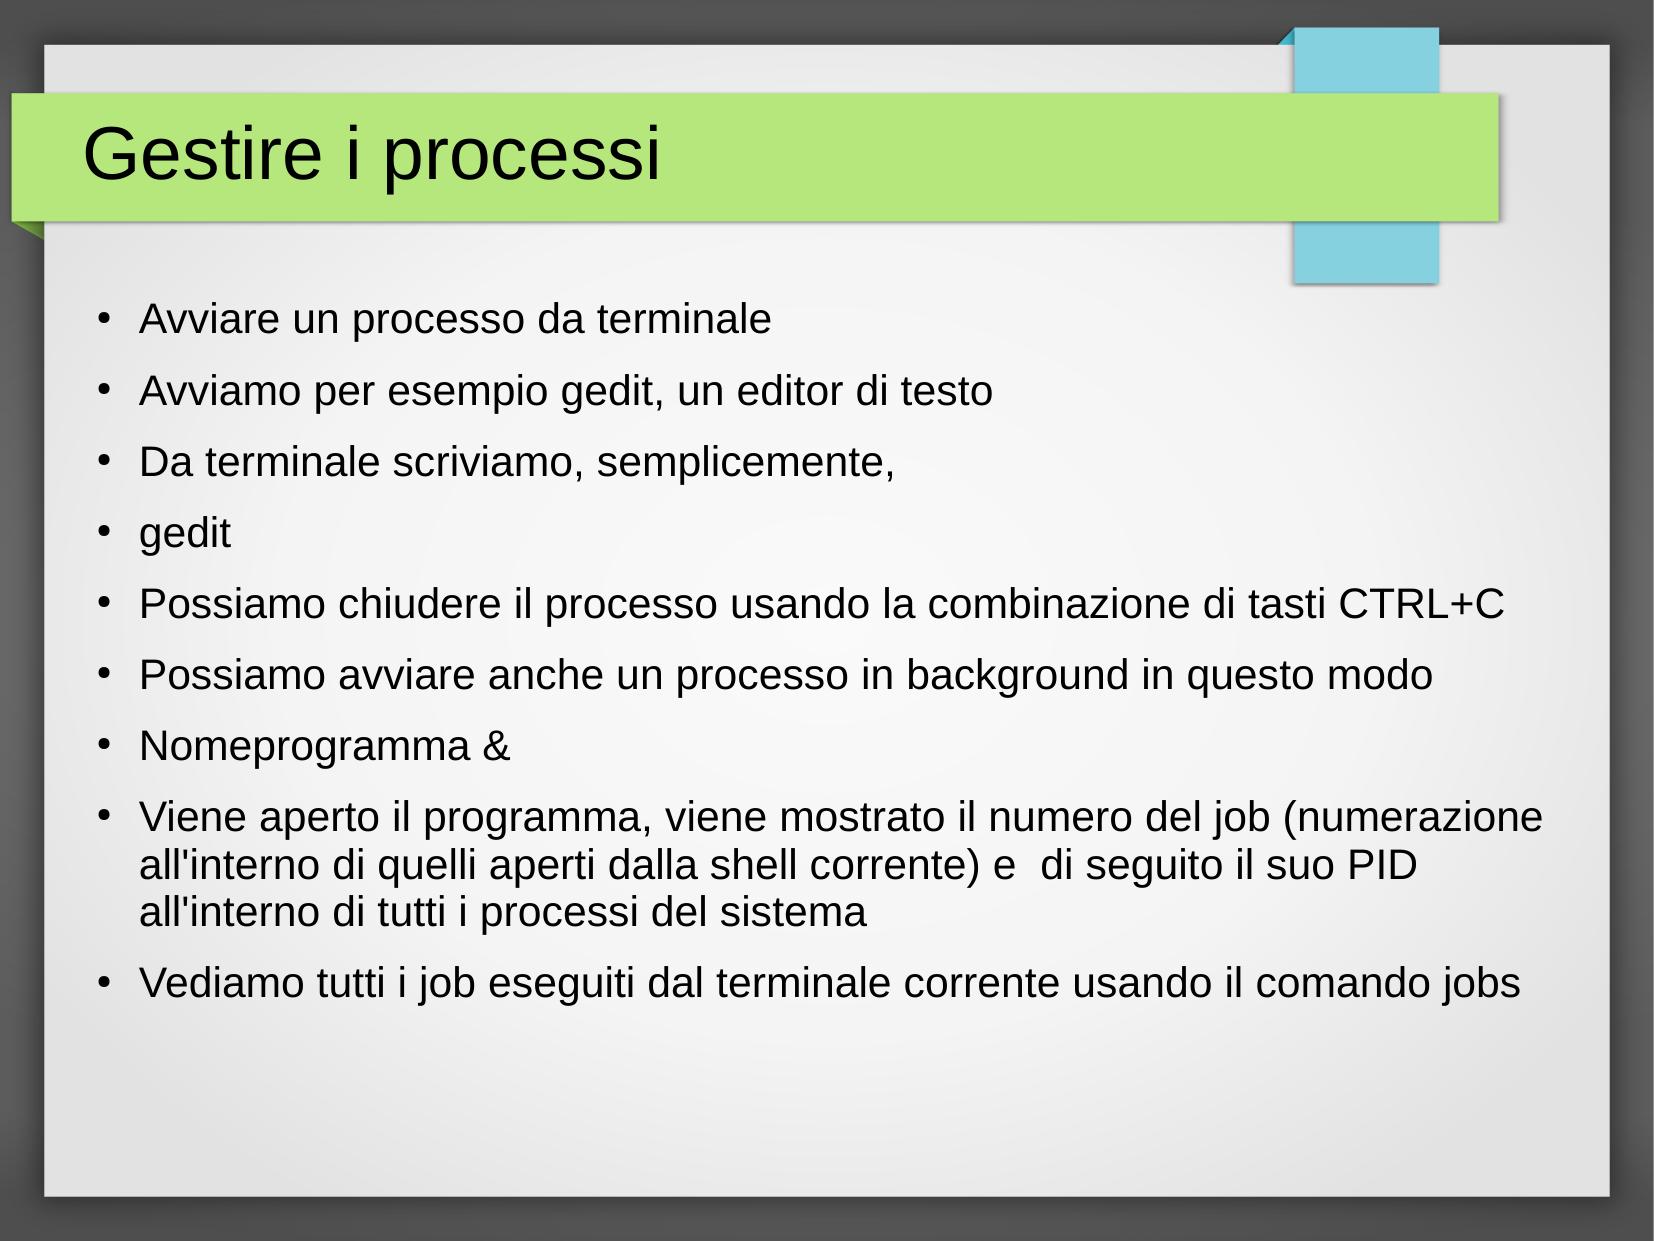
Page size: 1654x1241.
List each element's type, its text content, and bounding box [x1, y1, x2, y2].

list Avviare un processo da terminale Avviamo per esempio gedit, un editor di testo Da terminale scriviamo, semplicemente, gedit Possiamo chiudere il processo usando la combinazione di tasti CTRL+C Possiamo avviare anche un processo in background in questo modo Nomeprogramma & Viene aperto il programma, viene mostrato il numero del job (numerazione all'interno di quelli aperti dalla shell corrente) e di seguito il suo PID all'interno di tutti i processi del sistema Vediamo tutti i job eseguiti dal terminale corrente usando il comando jobs [82, 295, 1571, 1015]
title Gestire i processi [82, 94, 1264, 213]
picture [0, 0, 1654, 1241]
